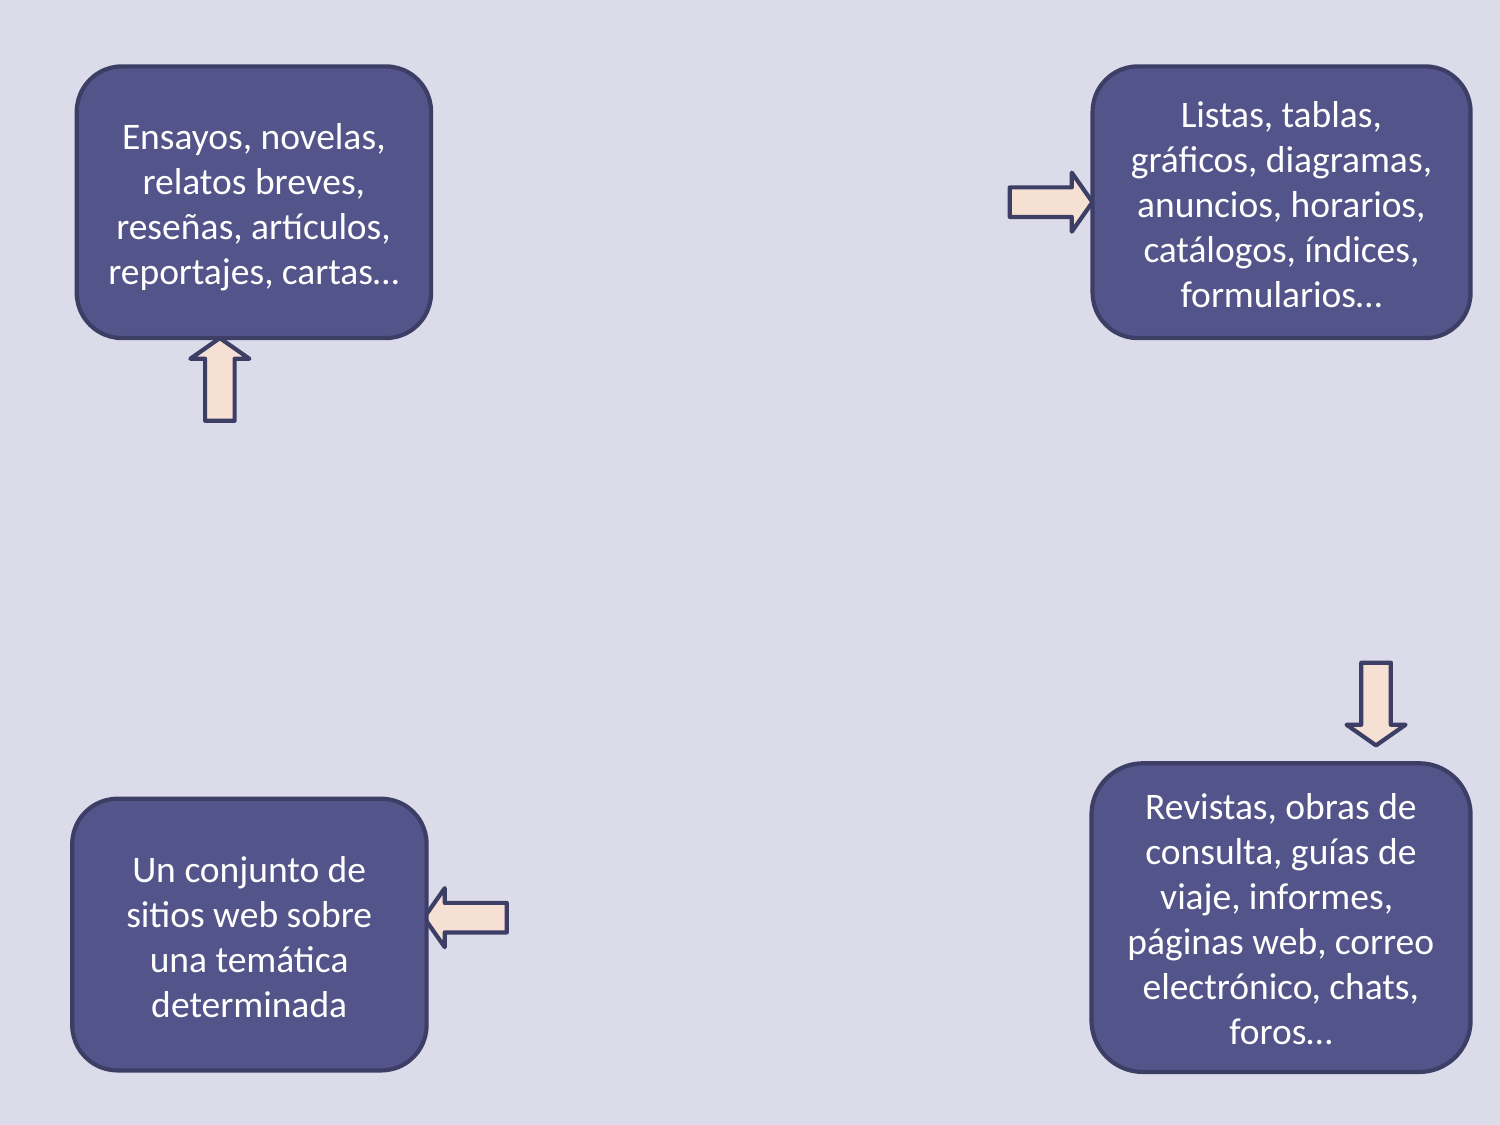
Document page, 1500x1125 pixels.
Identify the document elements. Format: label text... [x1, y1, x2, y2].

text_box Un conjunto de sitios web sobre una temática determinada [72, 798, 427, 1071]
picture [53, 568, 1471, 1083]
text_box Revistas, obras de consulta, guías de viaje, informes, páginas web, correo electrónico, chats, foros… [1091, 763, 1471, 1072]
text_box [190, 339, 250, 421]
text_box Ensayos, novelas, relatos breves, reseñas, artículos, reportajes, cartas… [76, 66, 432, 339]
text_box [1009, 172, 1092, 232]
text_box Listas, tablas, gráficos, diagramas, anuncios, horarios, catálogos, índices, formularios… [1092, 66, 1471, 339]
